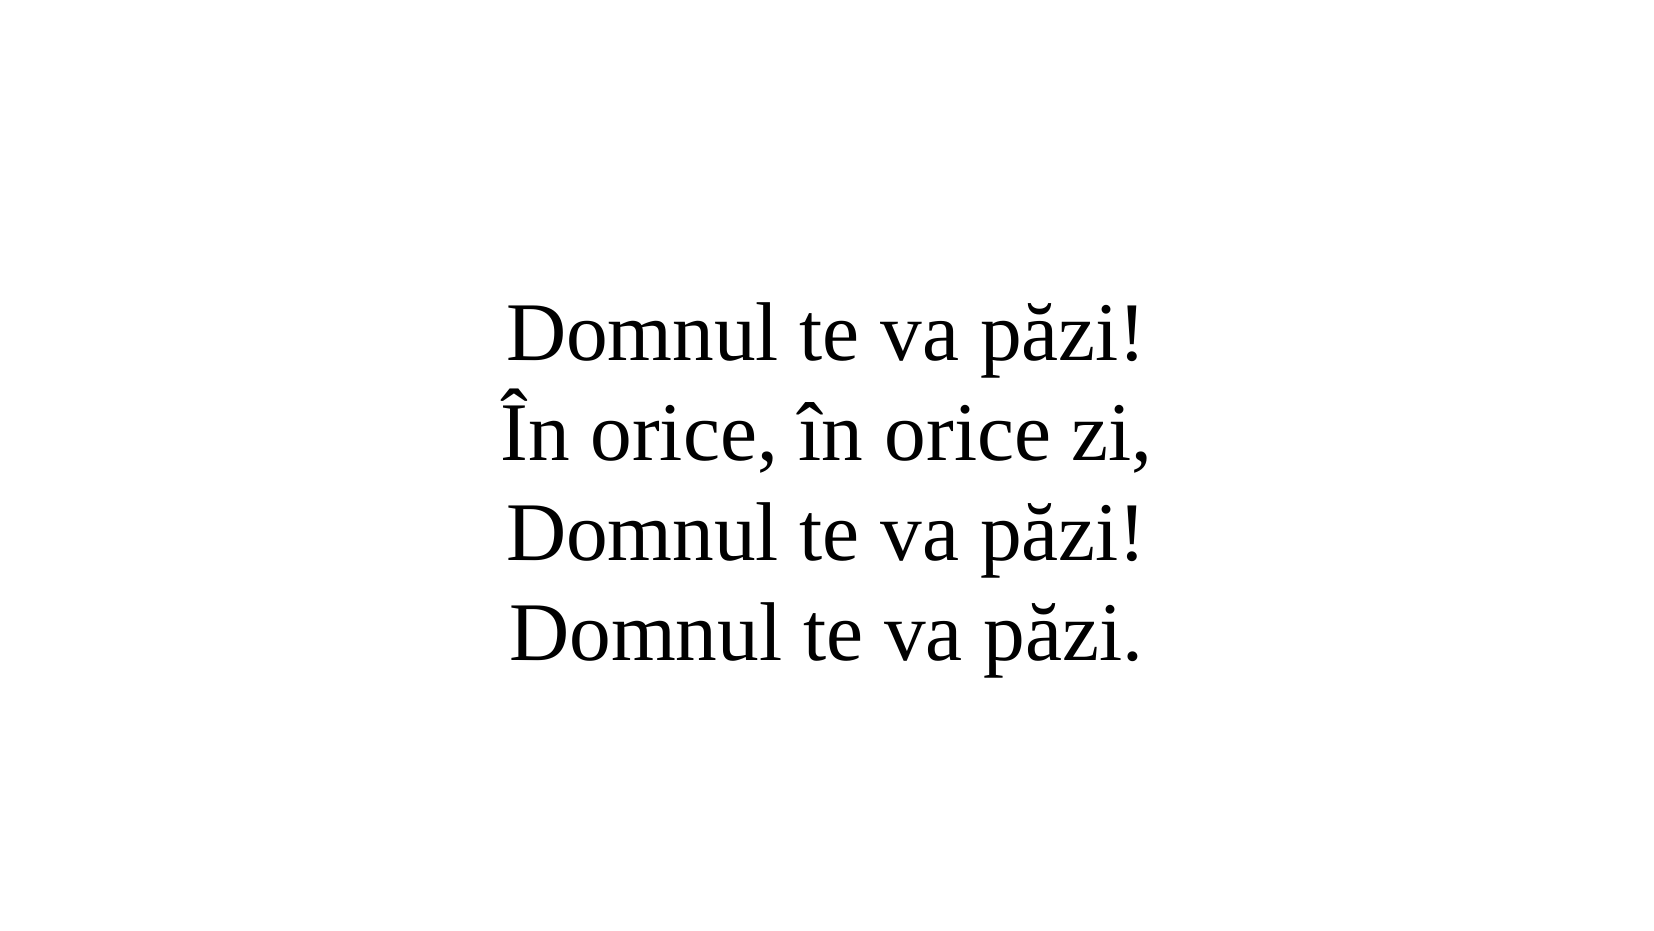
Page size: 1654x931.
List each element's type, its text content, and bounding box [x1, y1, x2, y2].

subtitle Domnul te va păzi! În orice, în orice zi, Domnul te va păzi! Domnul te va păzi. [0, 269, 1654, 622]
